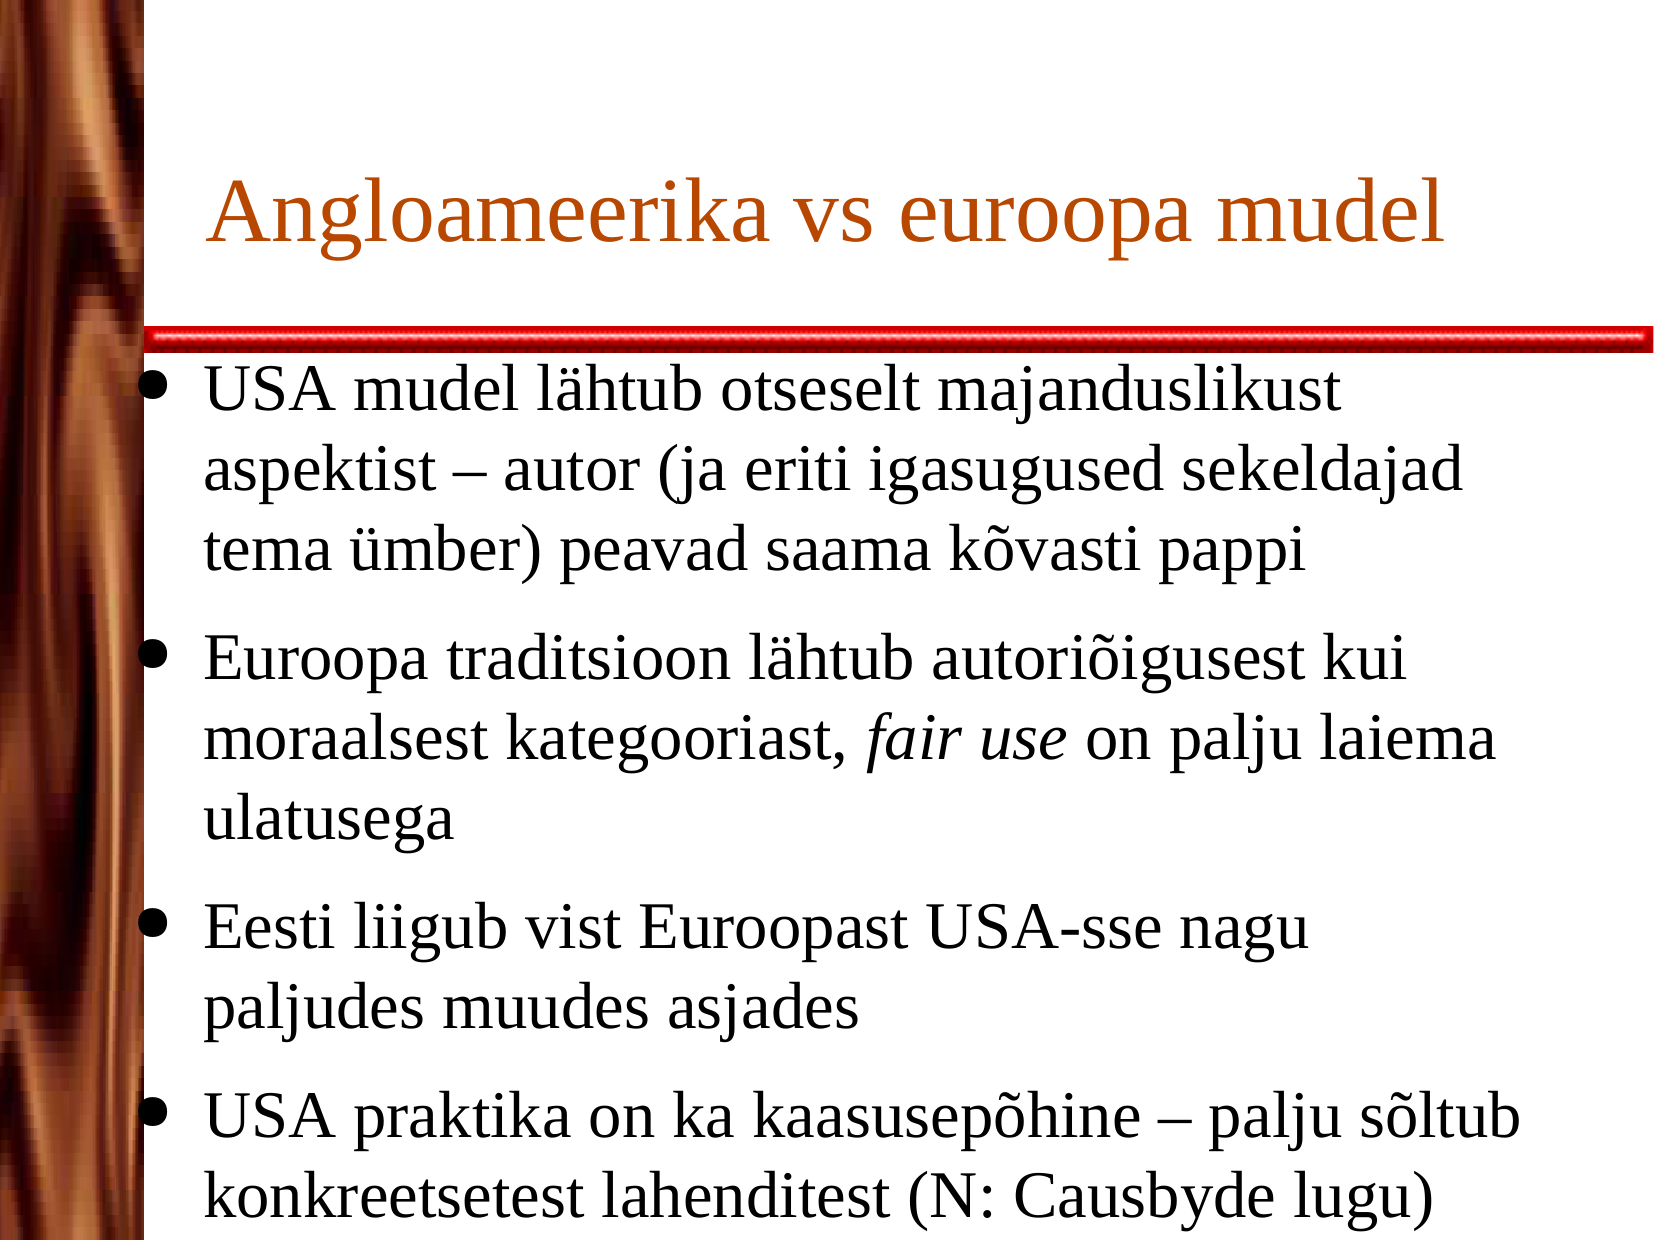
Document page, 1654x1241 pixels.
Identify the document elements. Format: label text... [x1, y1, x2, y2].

picture [0, 0, 1654, 1240]
list USA mudel lähtub otseselt majanduslikust aspektist – autor (ja eriti igasugused sekeldajad tema ümber) peavad saama kõvasti pappi Euroopa traditsioon lähtub autoriõigusest kui moraalsest kategooriast, fair use on palju laiema ulatusega Eesti liigub vist Euroopast USA-sse nagu paljudes muudes asjades USA praktika on ka kaasusepõhine – palju sõltub konkreetsetest lahenditest (N: Causbyde lugu) [121, 344, 1533, 1226]
title Angloameerika vs euroopa mudel [121, 100, 1533, 312]
